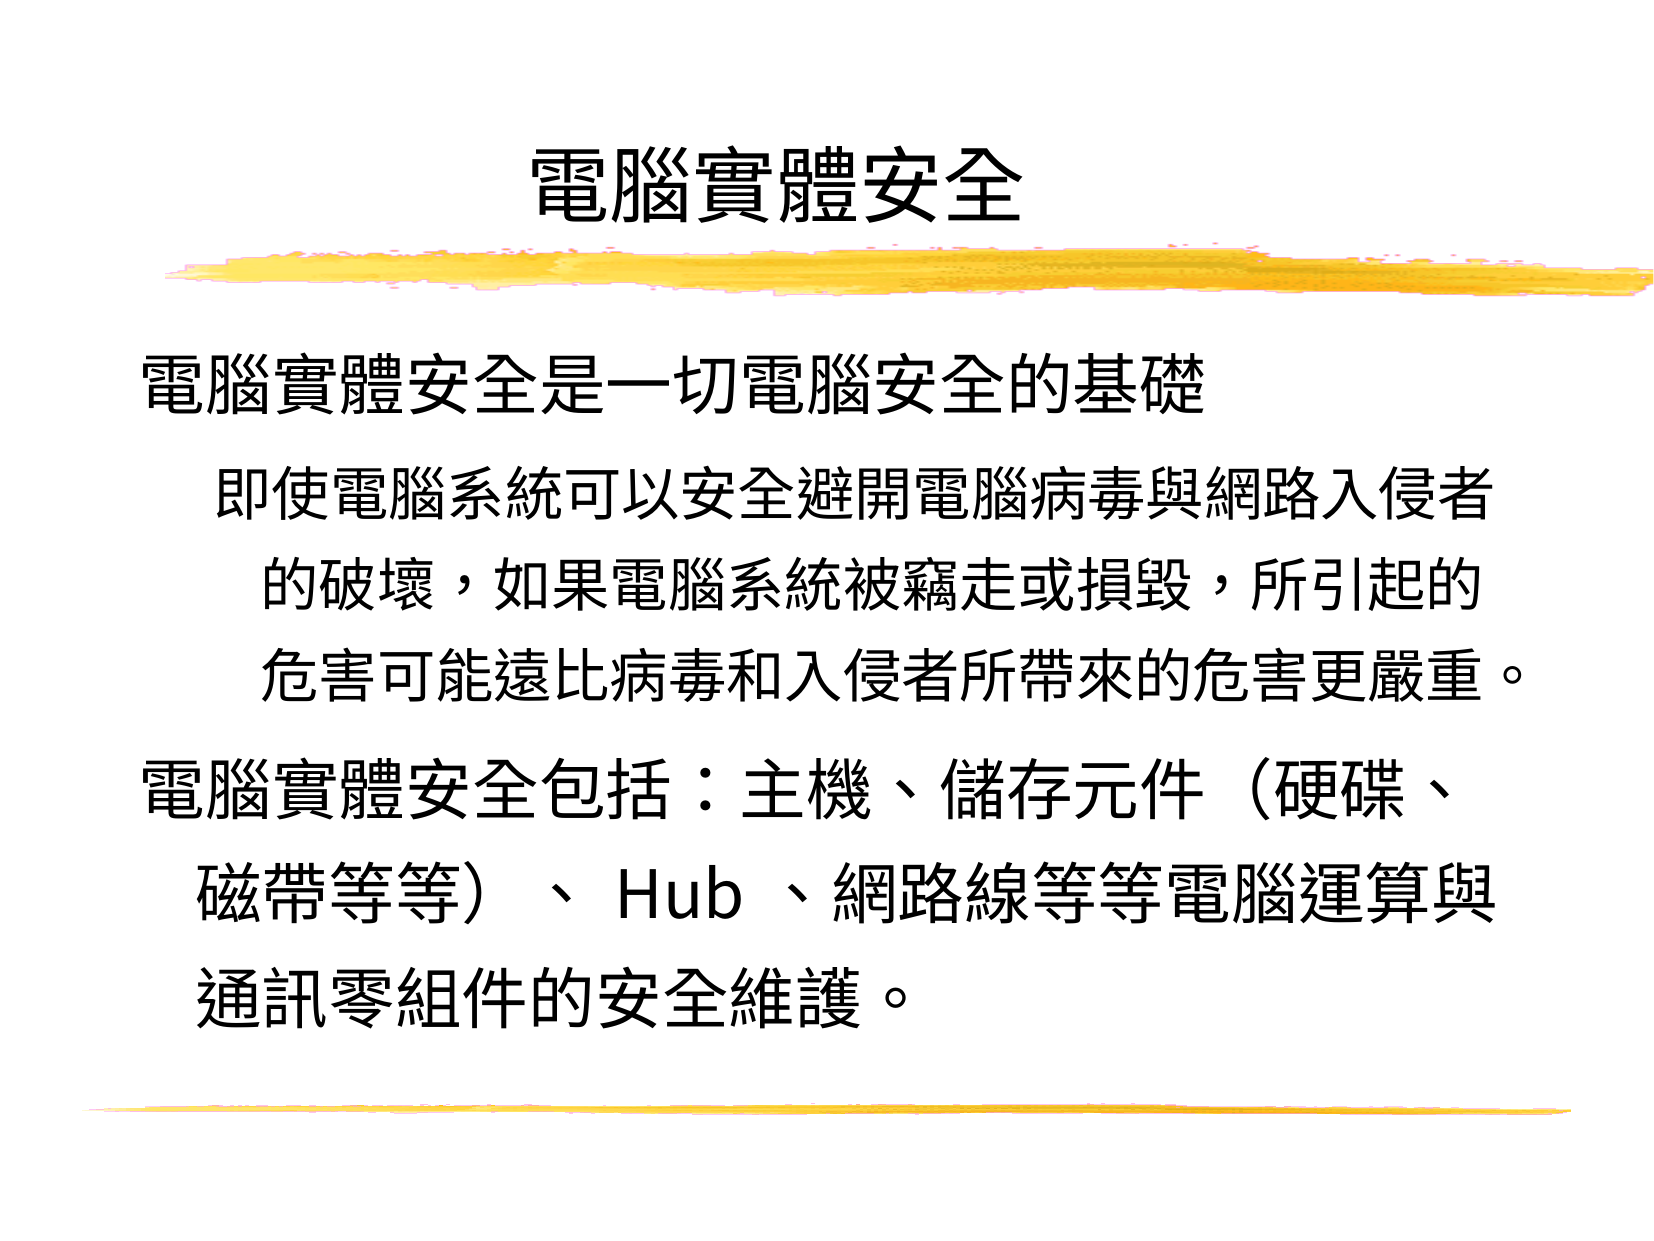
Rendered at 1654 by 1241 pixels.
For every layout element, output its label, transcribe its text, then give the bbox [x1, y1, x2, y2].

list 電腦實體安全是一切電腦安全的基礎 即使電腦系統可以安全避開電腦病毒與網路入侵者的破壞，如果電腦系統被竊走或損毀，所引起的危害可能遠比病毒和入侵者所帶來的危害更嚴重。 電腦實體安全包括：主機、儲存元件（硬碟、磁帶等等）、Hub、網路線等等電腦運算與通訊零組件的安全維護。 [124, 316, 1530, 1061]
title 電腦實體安全 [73, 41, 1479, 249]
picture [165, 237, 1654, 308]
picture [82, 1102, 1571, 1117]
